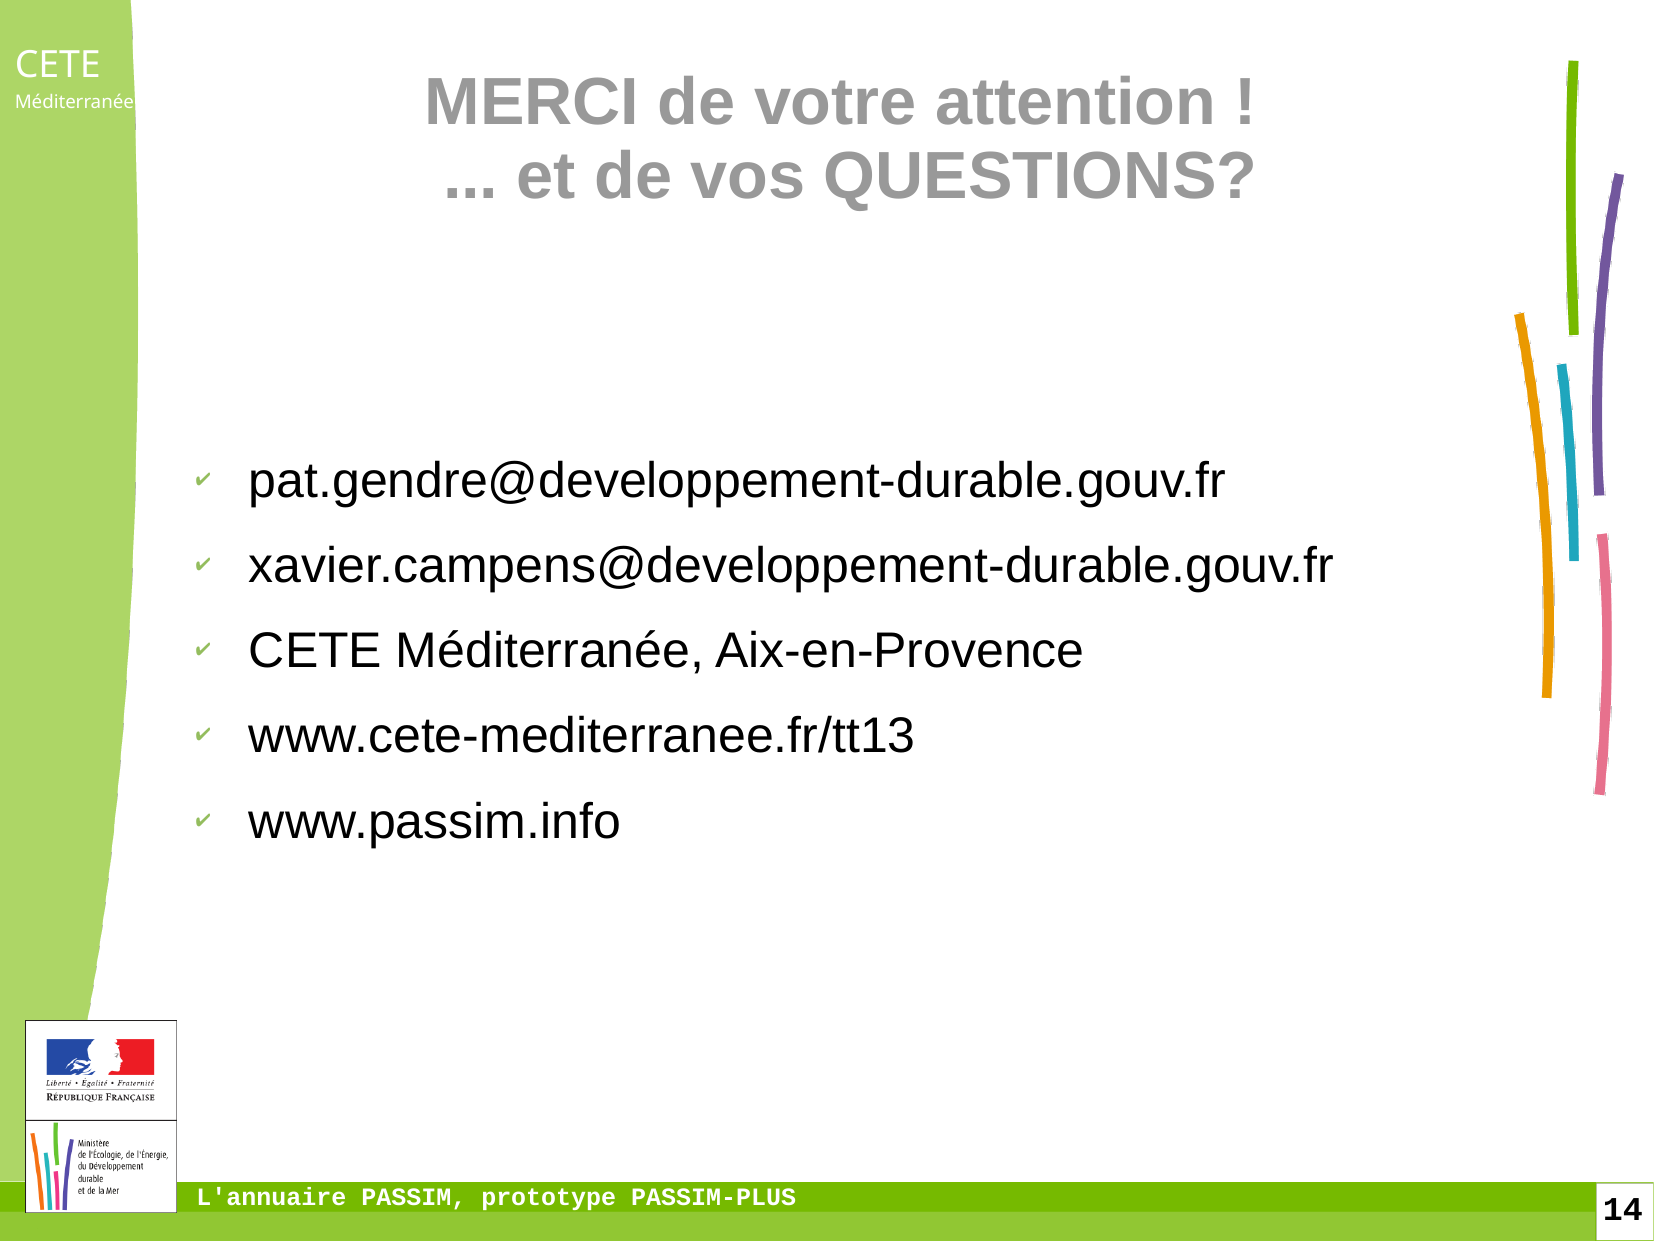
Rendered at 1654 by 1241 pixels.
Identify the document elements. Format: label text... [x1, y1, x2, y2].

title MERCI de votre attention ! ... et de vos QUESTIONS? [134, 34, 1548, 243]
list pat.gendre@developpement-durable.gouv.fr xavier.campens@developpement-durable.gouv.fr CETE Méditerranée, Aix-en-Provence www.cete-mediterranee.fr/tt13 www.passim.info [178, 451, 1593, 926]
picture [0, 0, 1654, 1241]
